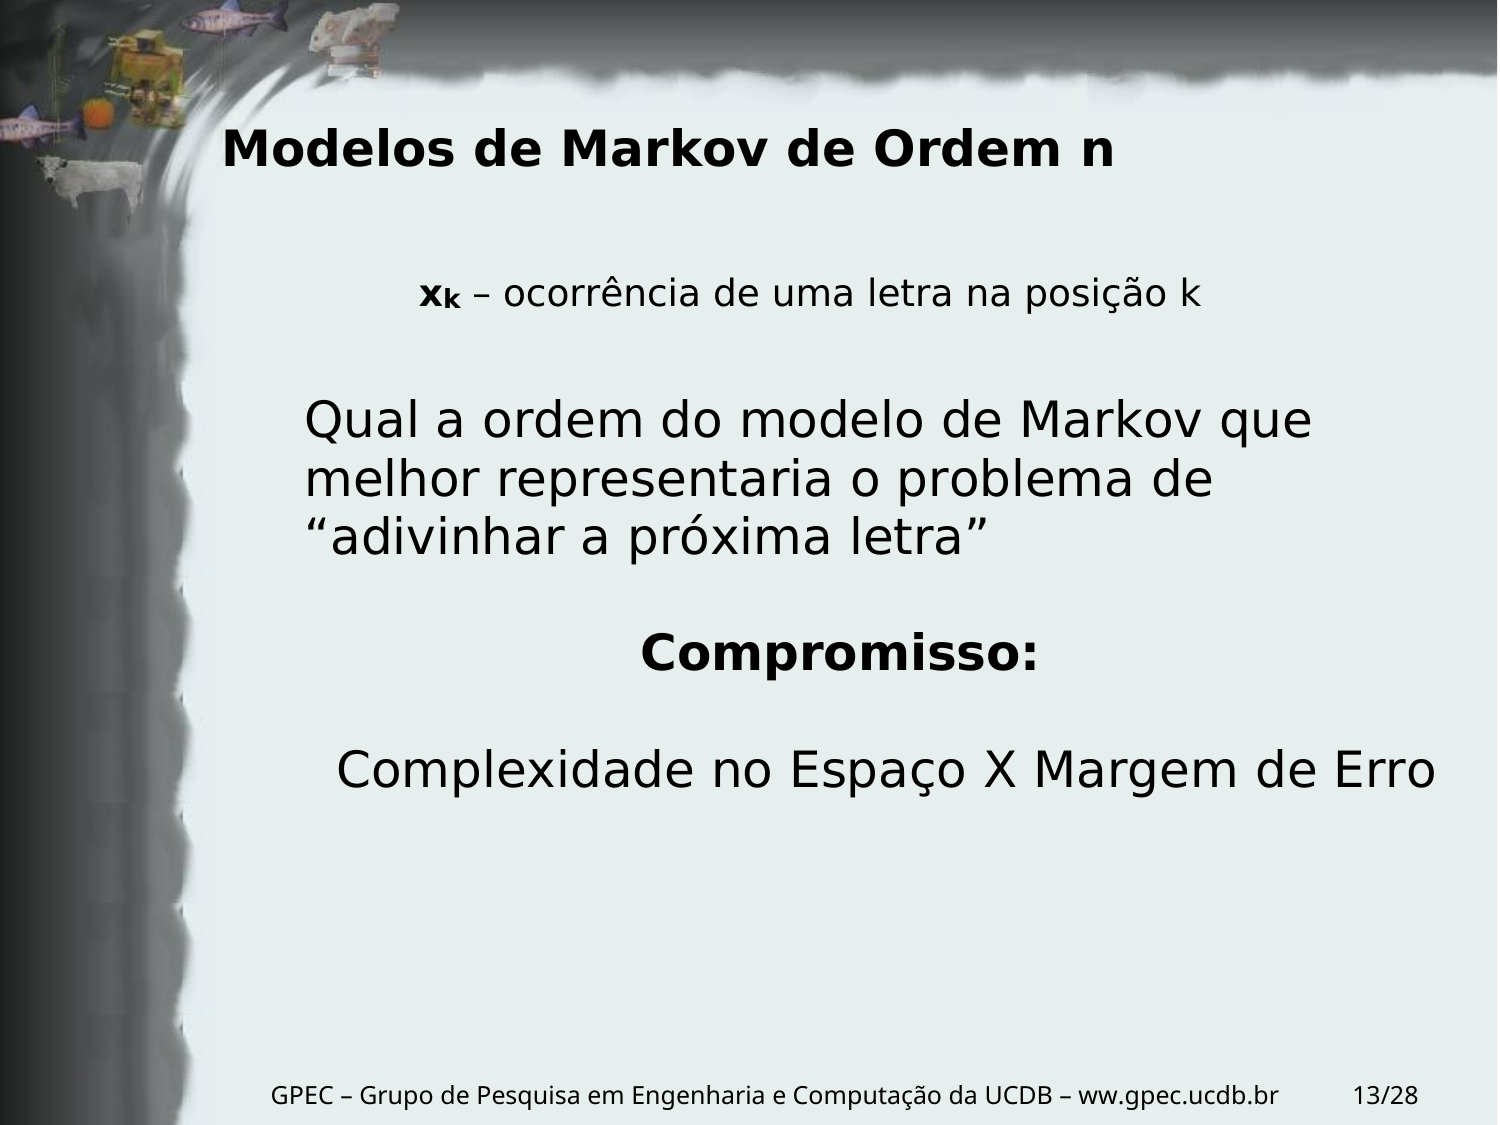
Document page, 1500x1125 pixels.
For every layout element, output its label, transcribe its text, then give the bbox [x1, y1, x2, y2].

text_box xk – ocorrência de uma letra na posição k [403, 263, 1201, 331]
picture [0, 0, 1498, 1125]
text_box Qual a ordem do modelo de Markov que melhor representaria o problema de “adivinhar a próxima letra” Compromisso: Complexidade no Espaço X Margem de Erro [289, 383, 1428, 865]
title Modelos de Markov de Ordem n [206, 84, 1477, 215]
